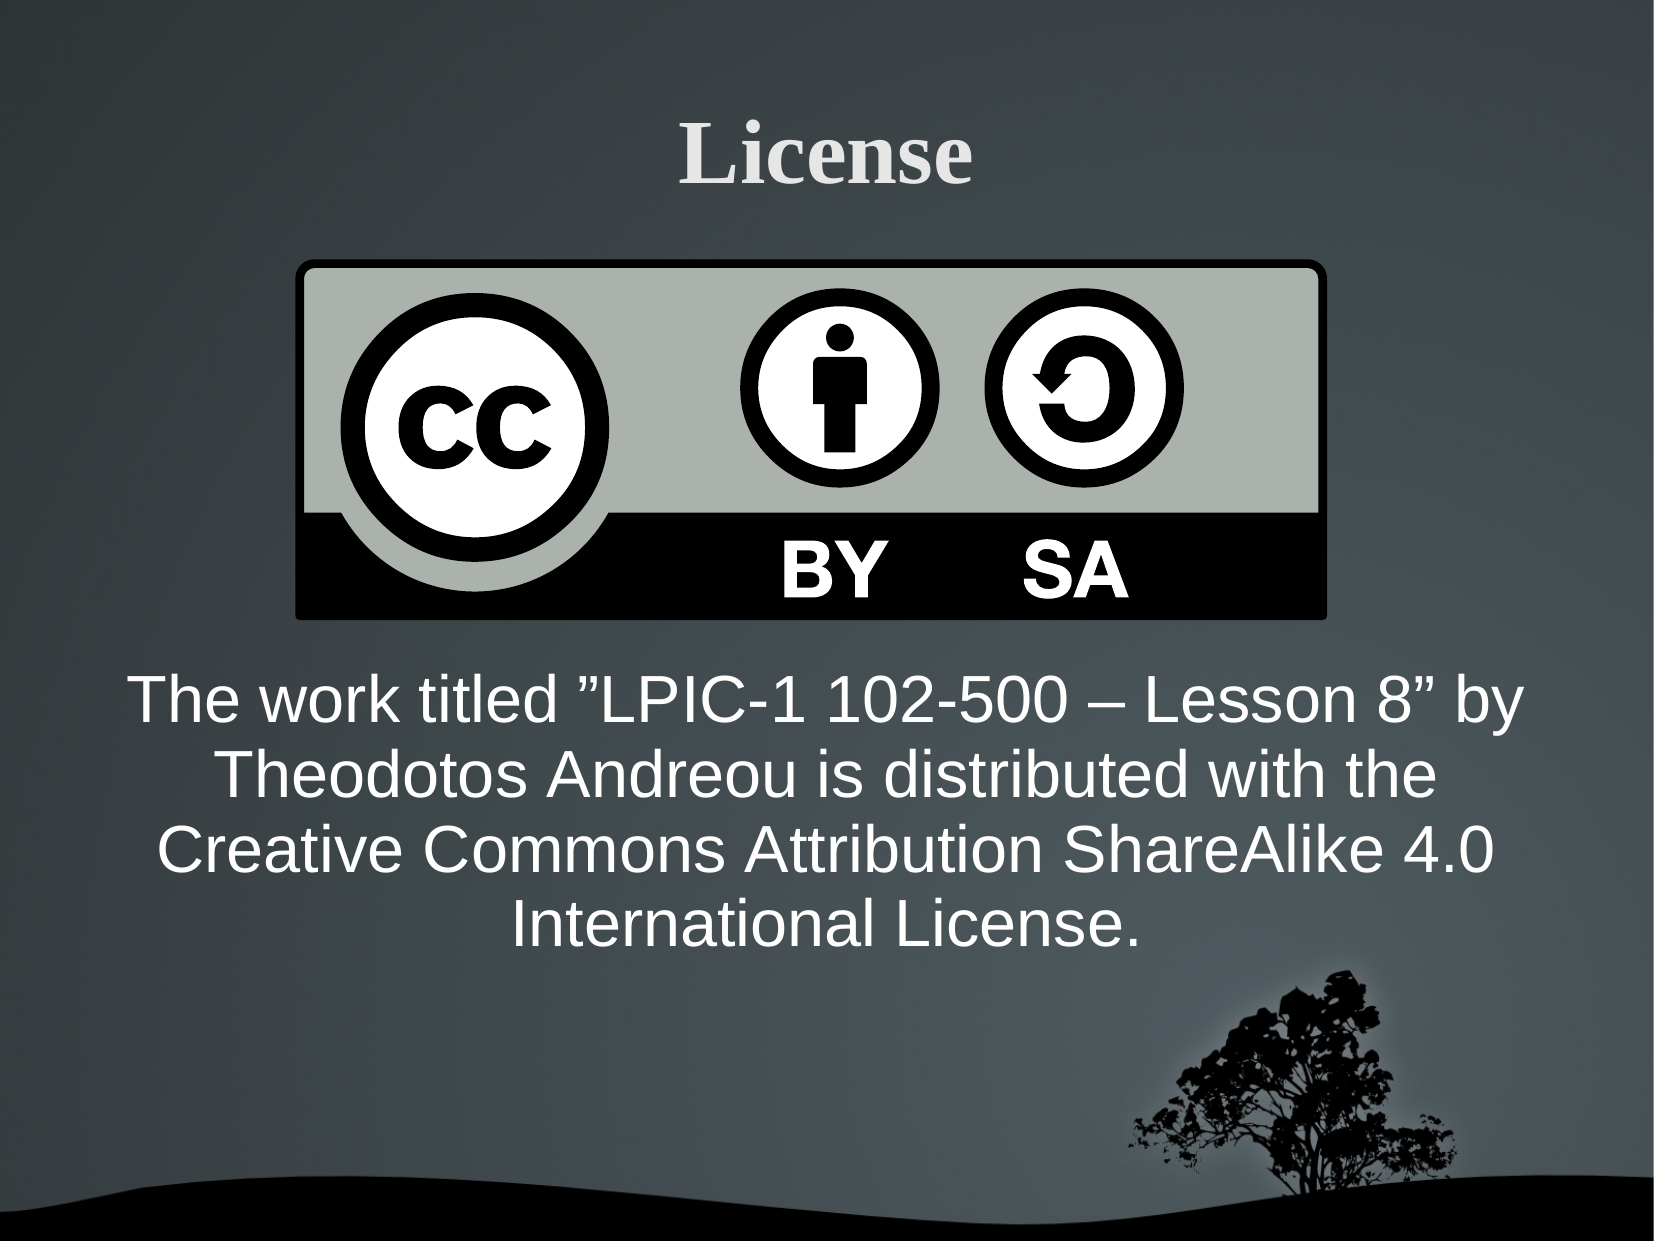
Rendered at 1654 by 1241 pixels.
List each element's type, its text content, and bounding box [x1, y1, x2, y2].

picture [0, 0, 1654, 1241]
subtitle The work titled ”LPIC-1 102-500 – Lesson 8” by Theodotos Andreou is distributed with the Creative Commons Attribution ShareAlike 4.0 International License. [82, 290, 1571, 1109]
title License [82, 49, 1571, 257]
